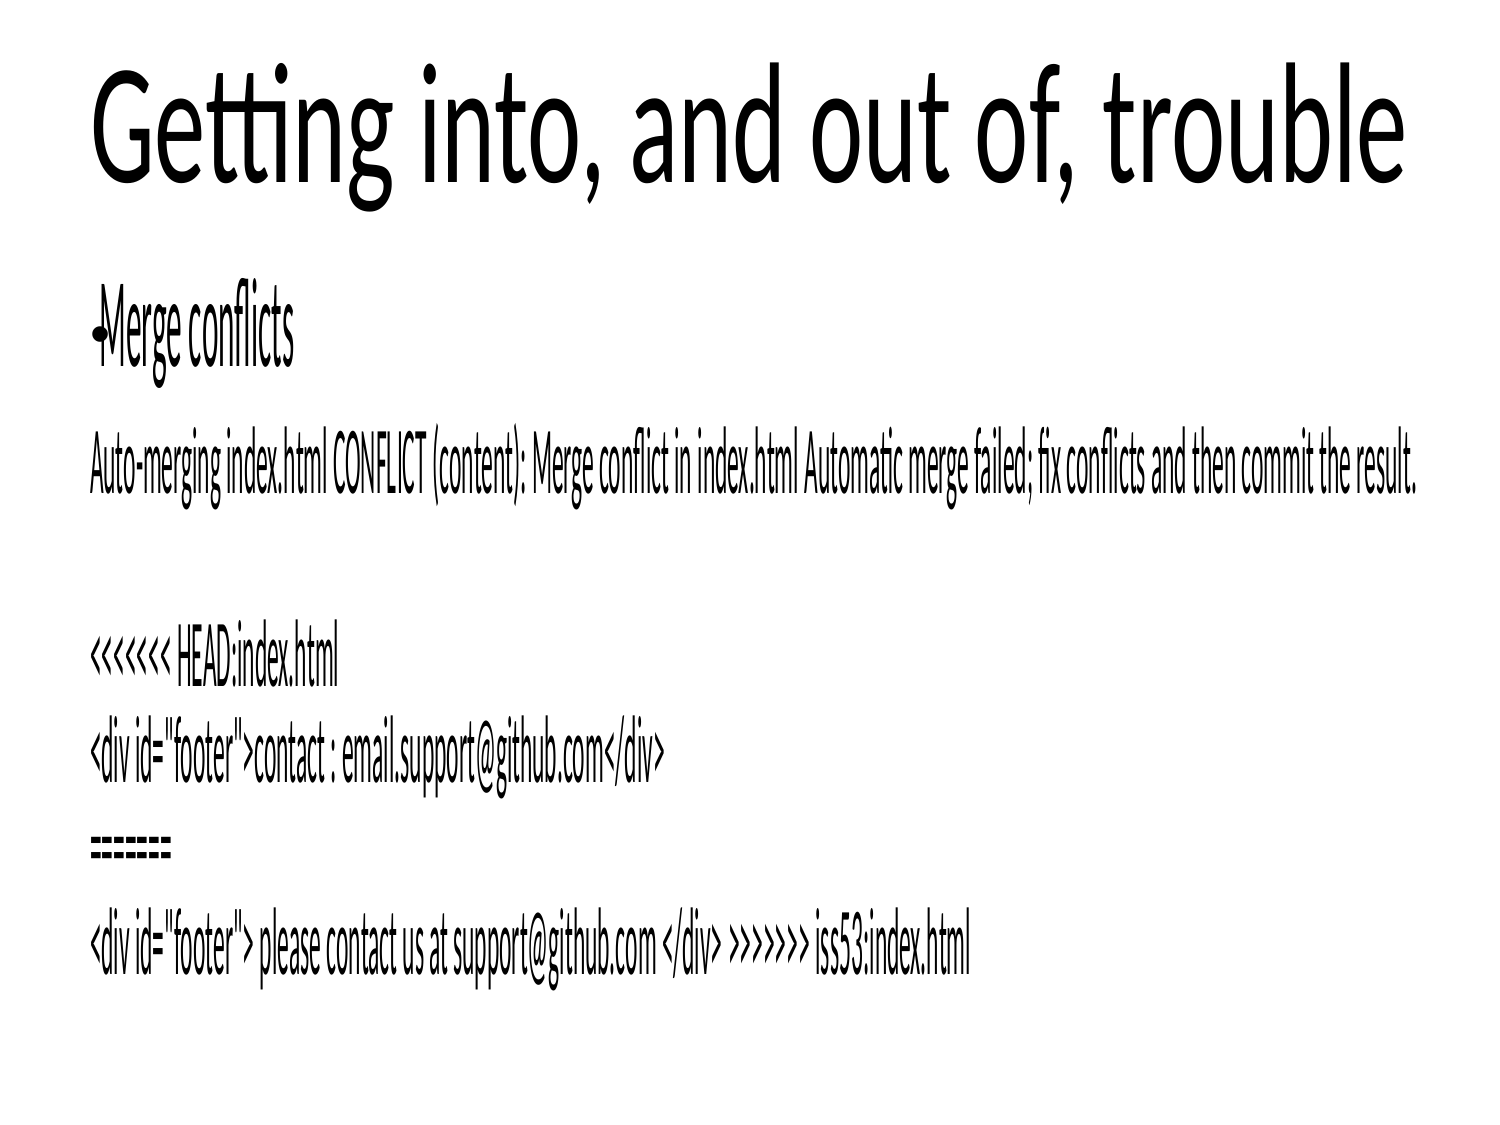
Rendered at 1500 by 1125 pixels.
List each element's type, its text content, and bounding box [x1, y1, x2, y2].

list Merge conflicts Auto-merging index.html CONFLICT (content): Merge conflict in index.html Automatic merge failed; fix conflicts and then commit the result. <<<<<<< HEAD:index.html <div id="footer">contact : email.support@github.com</div> ======= <div id="footer"> please contact us at support@github.com </div> >>>>>>> iss53:index.html [75, 262, 1426, 1005]
title Getting into, and out of, trouble [75, 45, 1426, 233]
